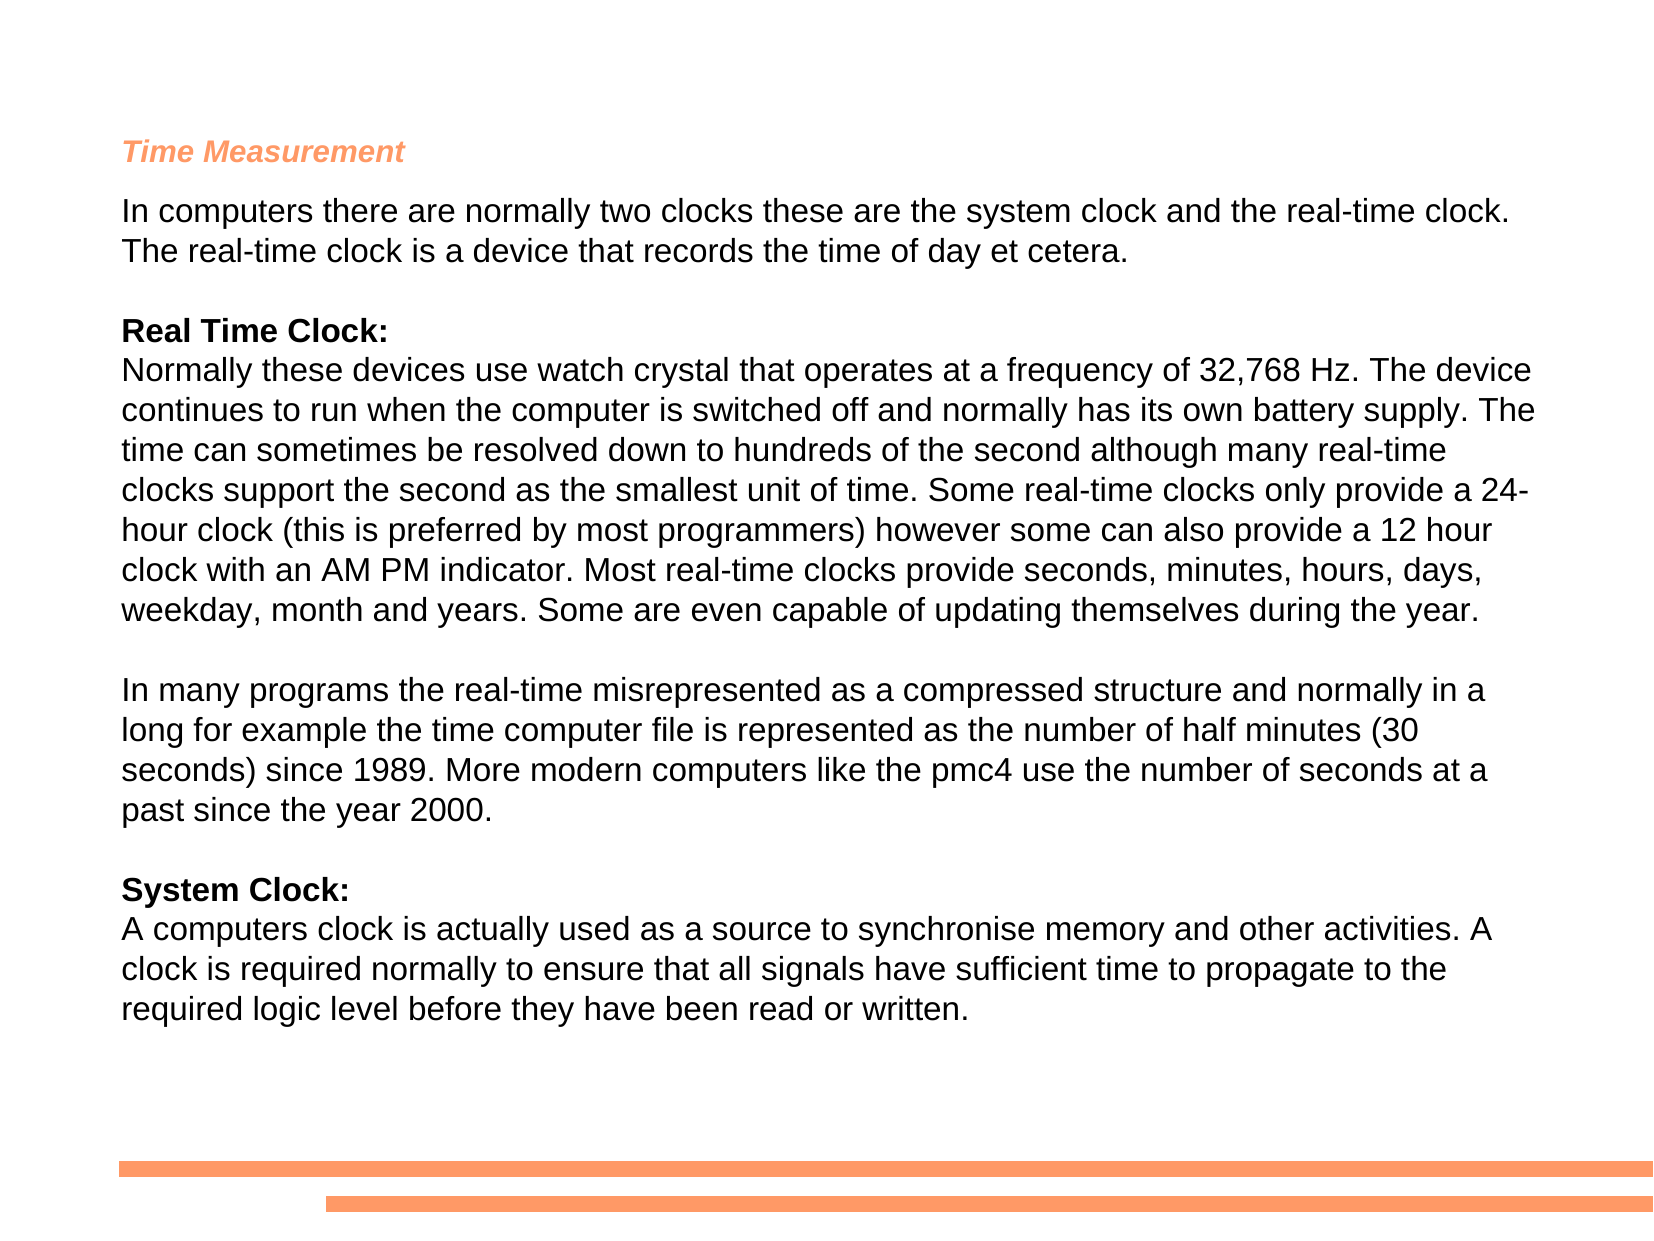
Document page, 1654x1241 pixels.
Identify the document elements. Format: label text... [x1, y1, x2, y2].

list In computers there are normally two clocks these are the system clock and the real-time clock. The real-time clock is a device that records the time of day et cetera. Real Time Clock: Normally these devices use watch crystal that operates at a frequency of 32,768 Hz. The device continues to run when the computer is switched off and normally has its own battery supply. The time can sometimes be resolved down to hundreds of the second although many real-time clocks support the second as the smallest unit of time. Some real-time clocks only provide a 24-hour clock (this is preferred by most programmers) however some can also provide a 12 hour clock with an AM PM indicator. Most real-time clocks provide seconds, minutes, hours, days, weekday, month and years. Some are even capable of updating themselves during the year. In many programs the real-time misrepresented as a compressed structure and normally in a long for example the time computer file is represented as the number of half minutes (30 seconds) since 1989. More modern computers like the pmc4 use the number of seconds at a past since the year 2000. System Clock: A computers clock is actually used as a source to synchronise memory and other activities. A clock is required normally to ensure that all signals have sufficient time to propagate to the required logic level before they have been read or written. [121, 188, 1551, 1241]
title Time Measurement [121, 130, 1534, 169]
